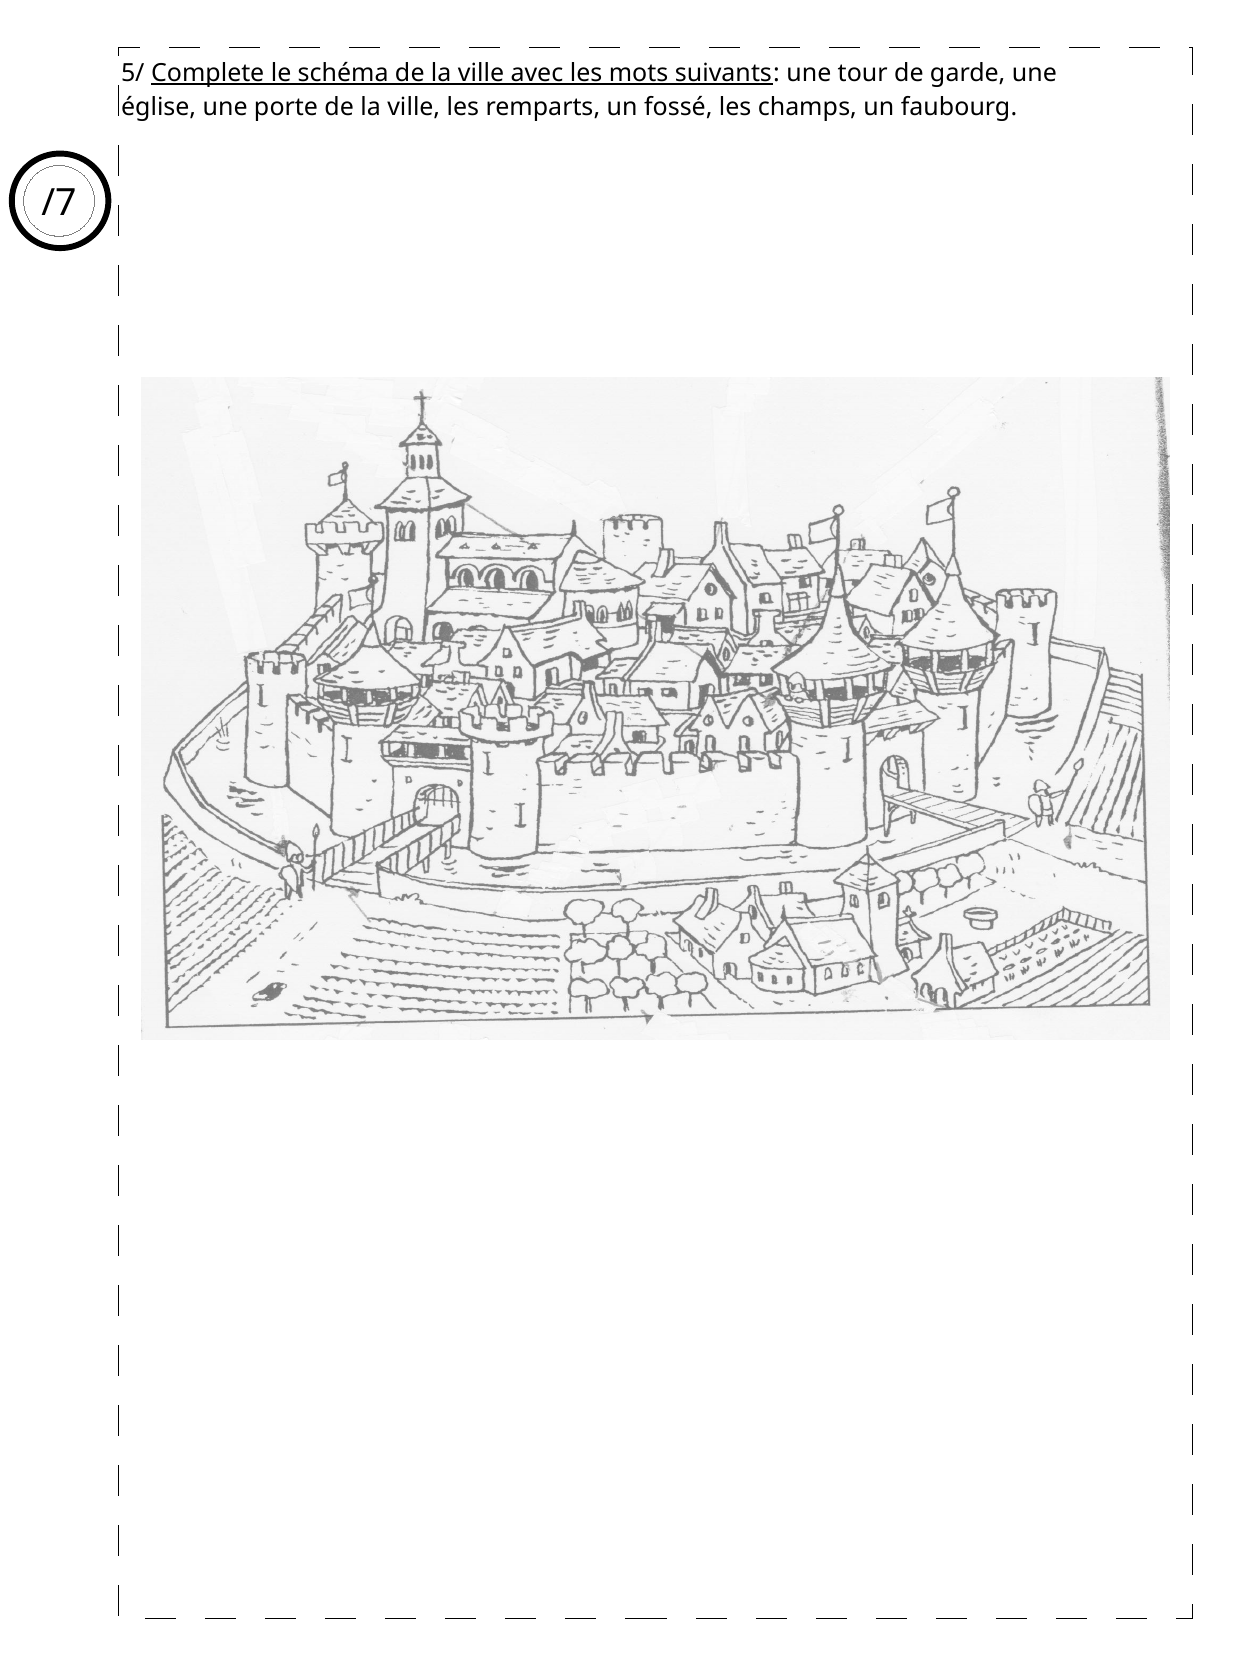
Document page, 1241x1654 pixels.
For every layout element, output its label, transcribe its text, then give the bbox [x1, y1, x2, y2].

text_box 5/ Complete le schéma de la ville avec les mots suivants: une tour de garde, une église, une porte de la ville, les remparts, un fossé, les champs, un faubourg. [106, 47, 1079, 159]
picture [141, 377, 1170, 1040]
text_box /7 [23, 165, 95, 237]
